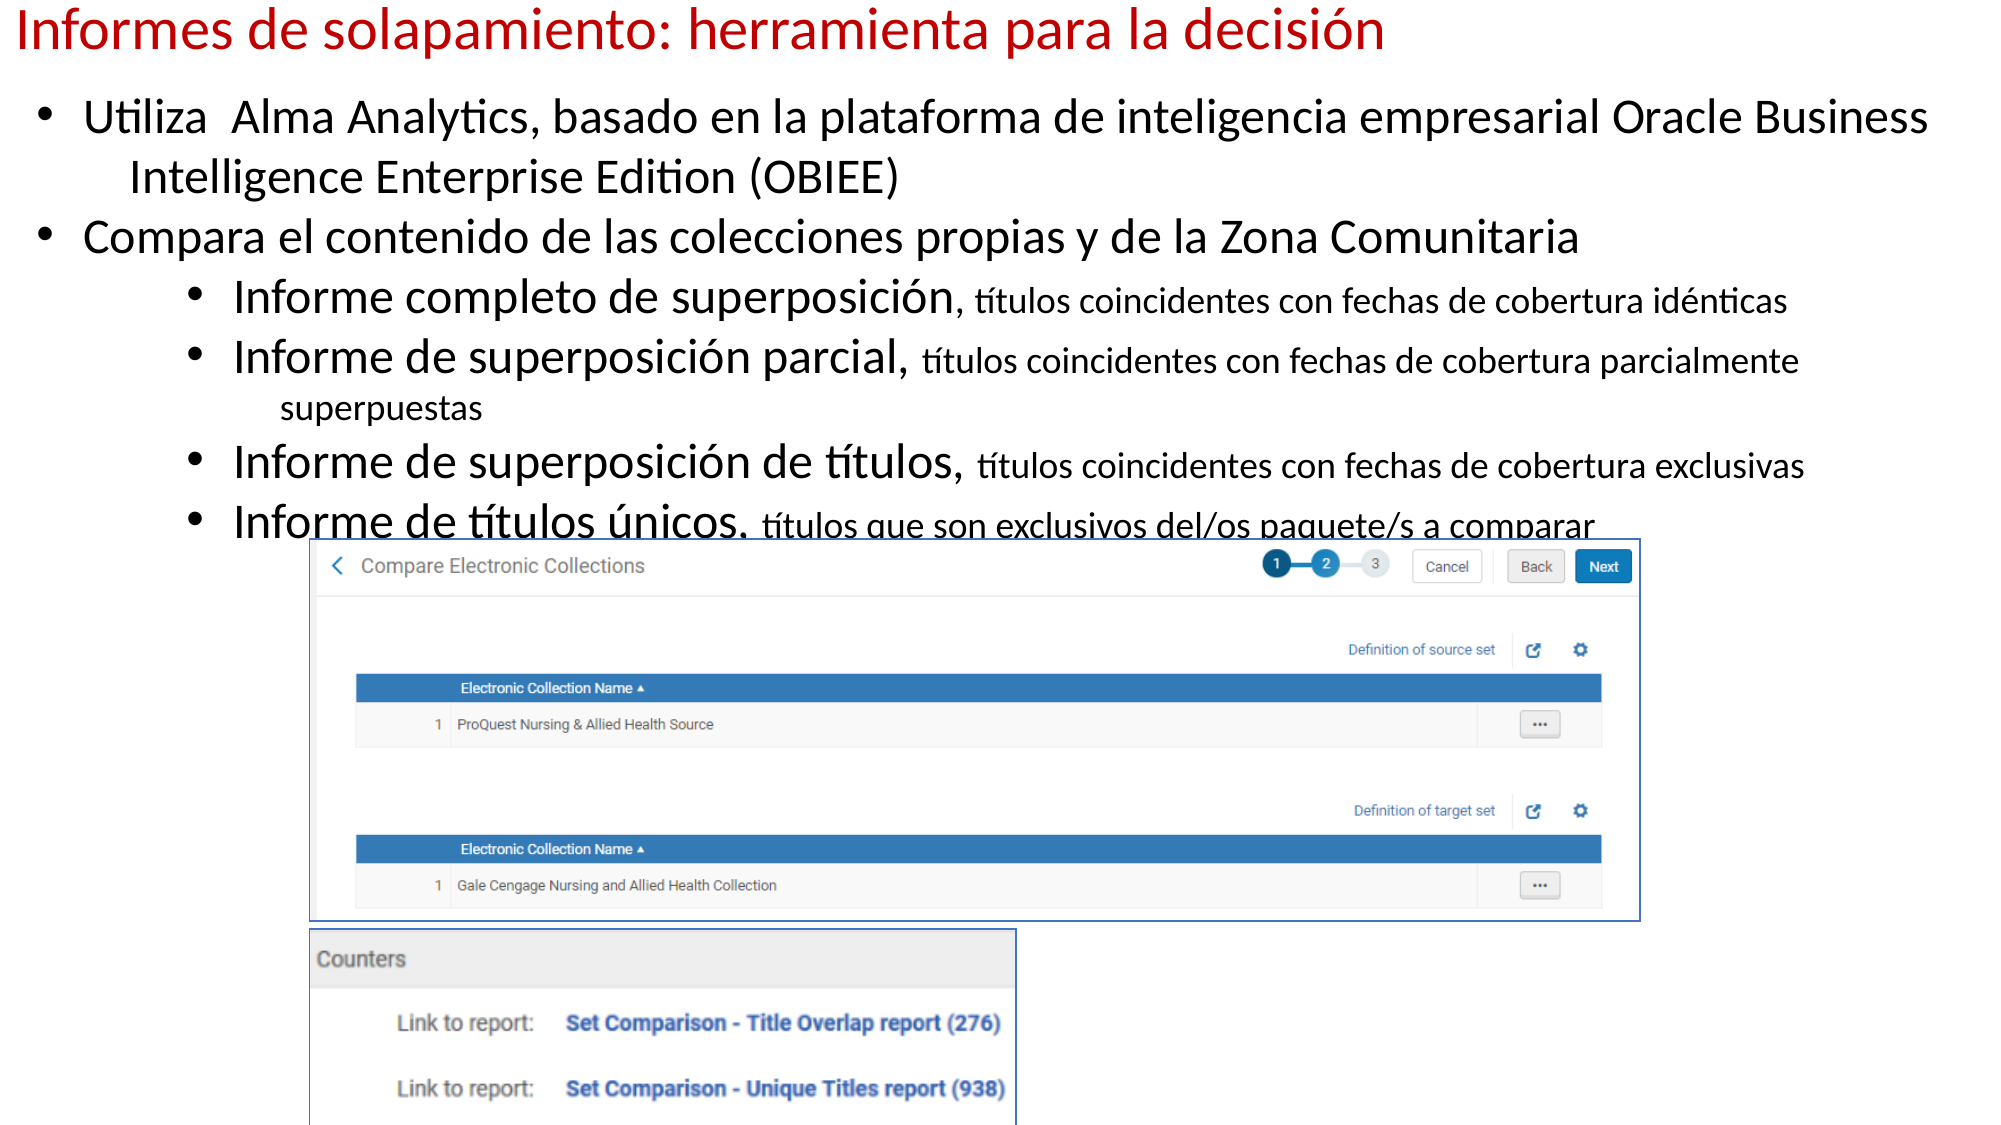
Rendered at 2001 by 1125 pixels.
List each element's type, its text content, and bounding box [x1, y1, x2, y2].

picture [310, 929, 1016, 1125]
text_box Utiliza Alma Analytics, basado en la plataforma de inteligencia empresarial Oracle Business Intelligence Enterprise Edition (OBIEE) Compara el contenido de las colecciones propias y de la Zona Comunitaria Informe completo de superposición, títulos coincidentes con fechas de cobertura idénticas Informe de superposición parcial, títulos coincidentes con fechas de cobertura parcialmente superpuestas Informe de superposición de títulos, títulos coincidentes con fechas de cobertura exclusivas Informe de títulos únicos, títulos que son exclusivos del/os paquete/s a comparar [21, 75, 1961, 516]
picture [310, 539, 1640, 921]
title Informes de solapamiento: herramienta para la decisión [0, 0, 1420, 81]
